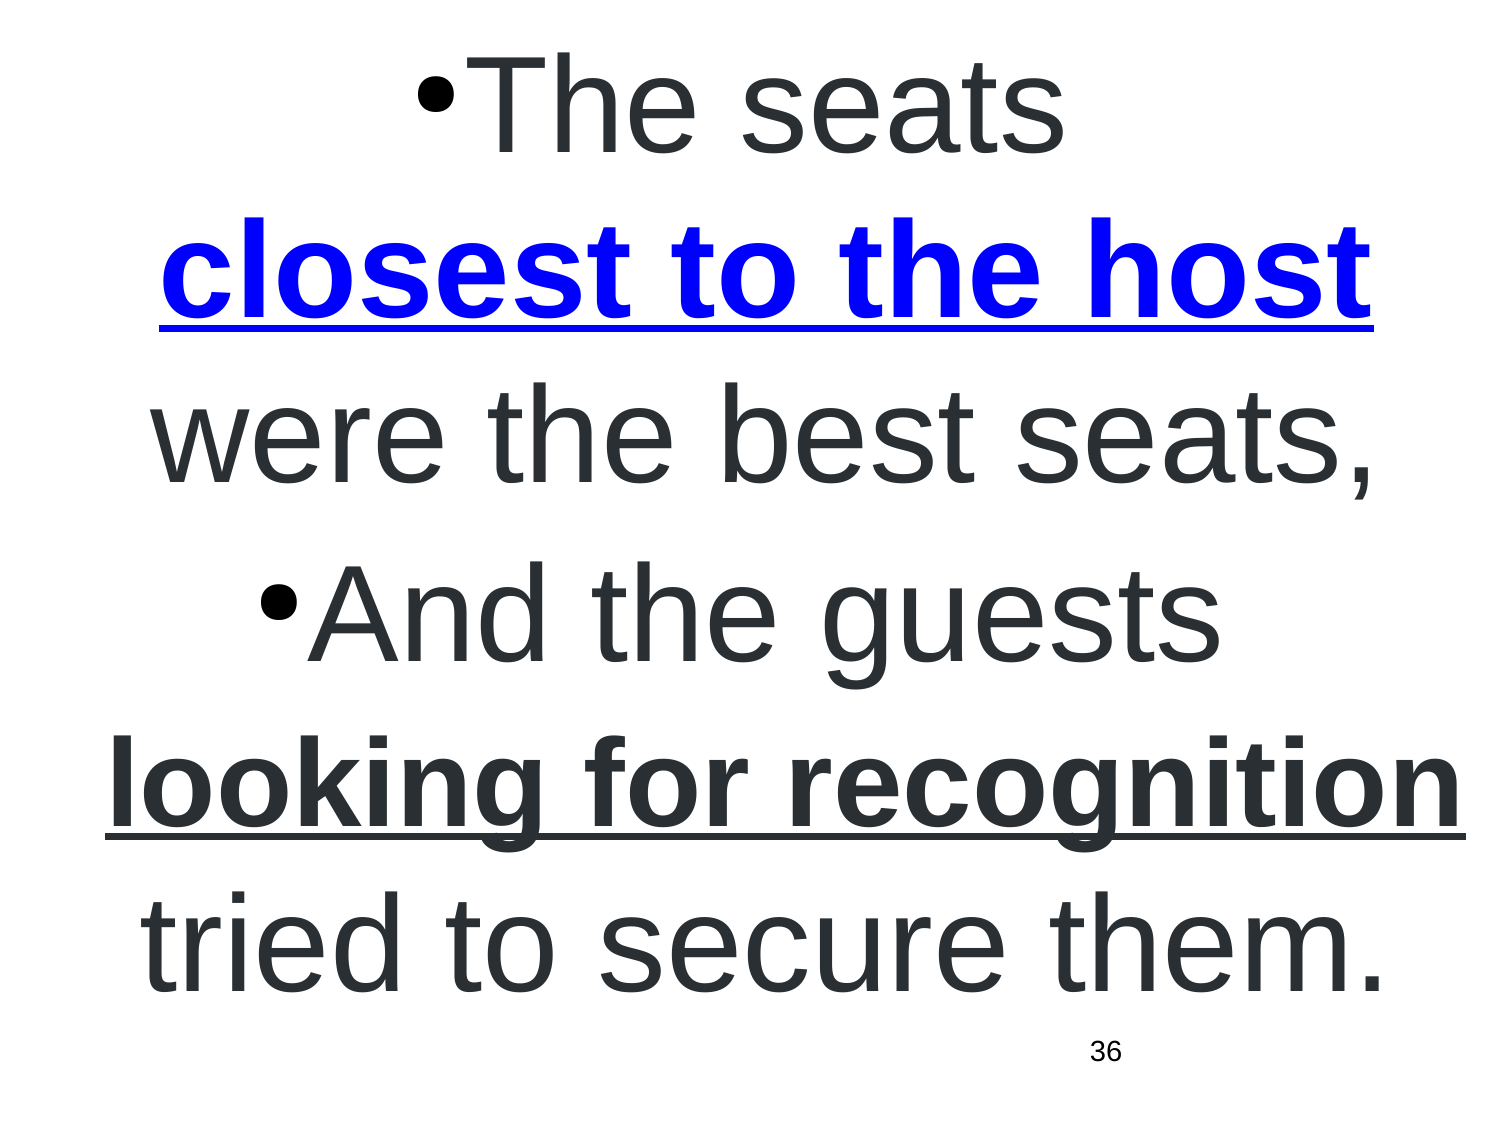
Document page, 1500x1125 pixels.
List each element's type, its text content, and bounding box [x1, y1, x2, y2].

list The seats closest to the host were the best seats, And the guests looking for recognition tried to secure them. [30, 15, 1471, 1111]
